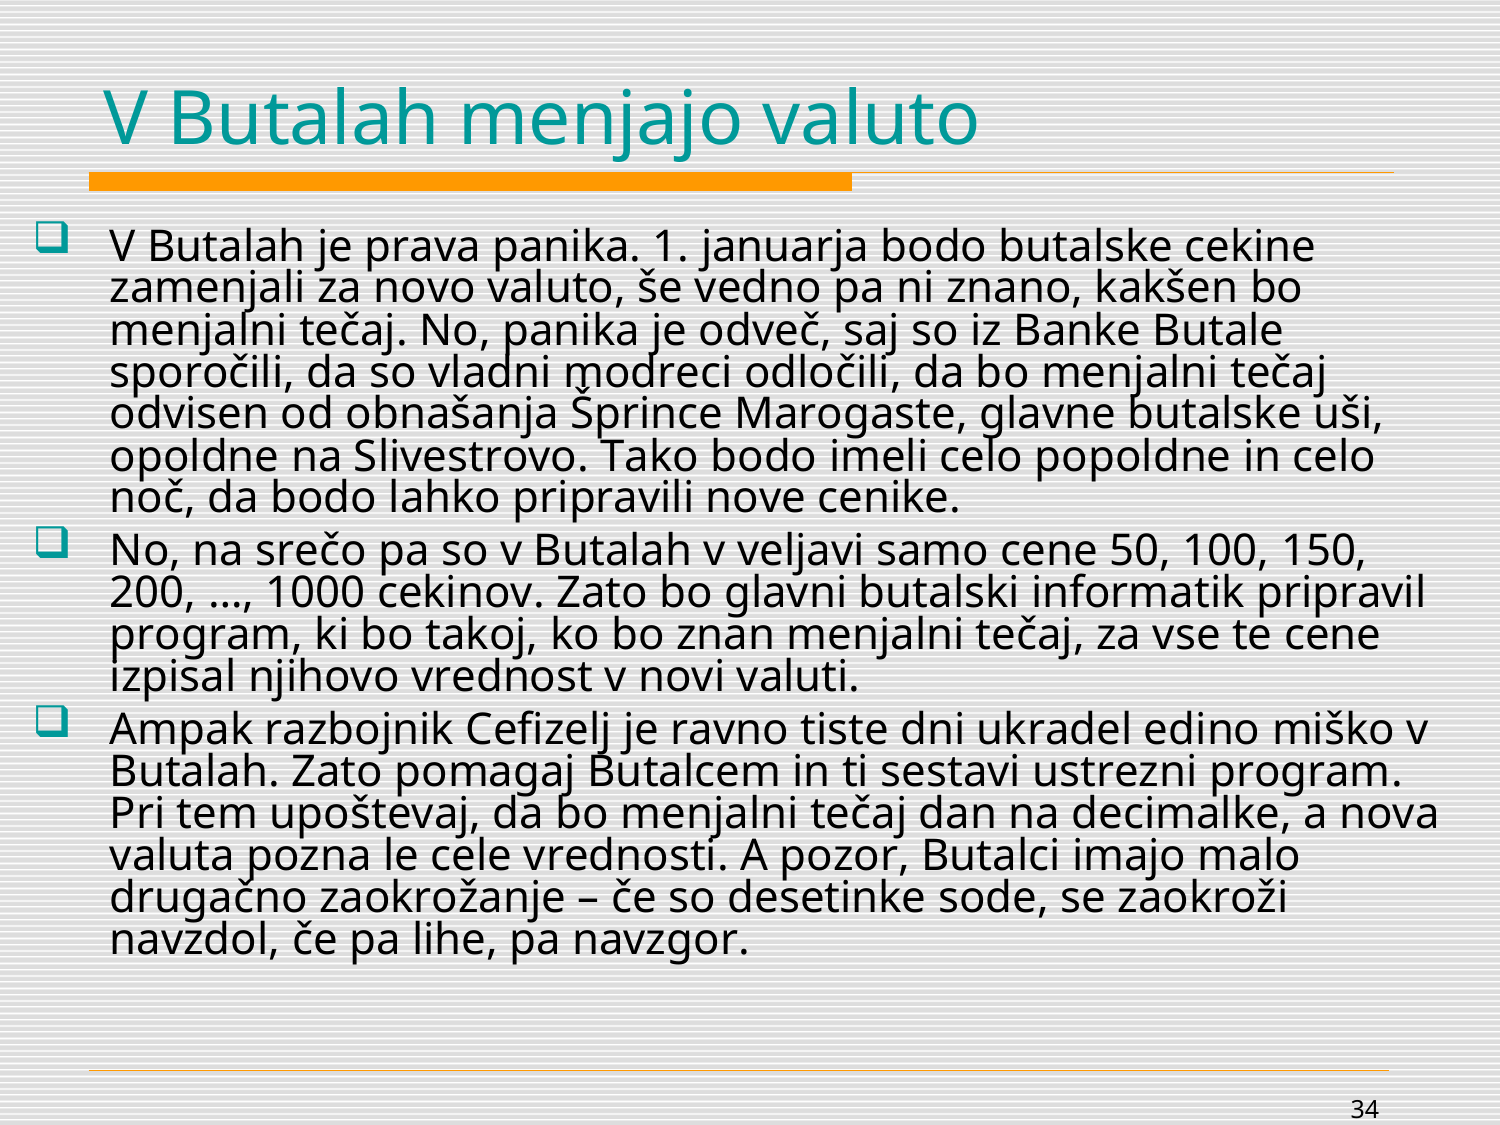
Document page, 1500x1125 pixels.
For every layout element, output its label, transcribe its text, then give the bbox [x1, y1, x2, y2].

picture [0, 0, 1500, 1125]
list V Butalah je prava panika. 1. januarja bodo butalske cekine zamenjali za novo valuto, še vedno pa ni znano, kakšen bo menjalni tečaj. No, panika je odveč, saj so iz Banke Butale sporočili, da so vladni modreci odločili, da bo menjalni tečaj odvisen od obnašanja Šprince Marogaste, glavne butalske uši, opoldne na Slivestrovo. Tako bodo imeli celo popoldne in celo noč, da bodo lahko pripravili nove cenike. No, na srečo pa so v Butalah v veljavi samo cene 50, 100, 150, 200, …, 1000 cekinov. Zato bo glavni butalski informatik pripravil program, ki bo takoj, ko bo znan menjalni tečaj, za vse te cene izpisal njihovo vrednost v novi valuti. Ampak razbojnik Cefizelj je ravno tiste dni ukradel edino miško v Butalah. Zato pomagaj Butalcem in ti sestavi ustrezni program. Pri tem upoštevaj, da bo menjalni tečaj dan na decimalke, a nova valuta pozna le cele vrednosti. A pozor, Butalci imajo malo drugačno zaokrožanje – če so desetinke sode, se zaokroži navzdol, če pa lihe, pa navzgor. [17, 219, 1459, 1047]
title V Butalah menjajo valuto [88, 54, 1401, 167]
text_box <number> [1068, 1085, 1394, 1125]
